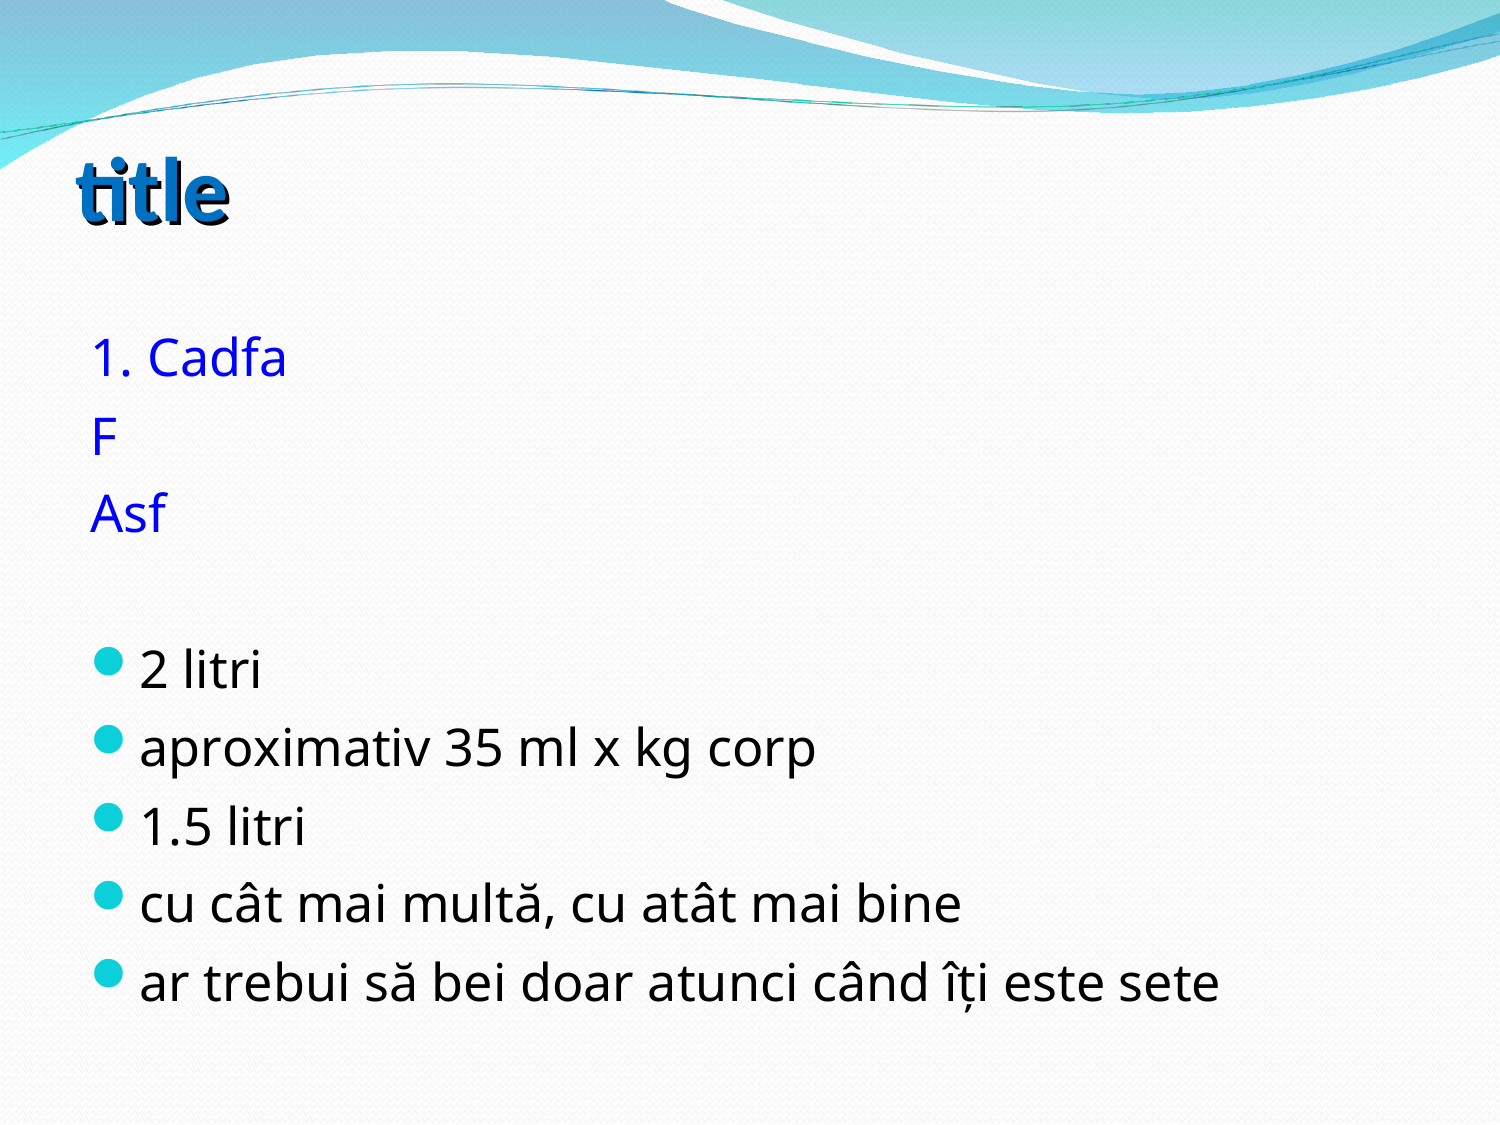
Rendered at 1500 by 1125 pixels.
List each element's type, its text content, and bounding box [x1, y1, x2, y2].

title title [75, 114, 1426, 241]
picture [0, 0, 1500, 1125]
list 1. Cadfa F Asf 2 litri aproximativ 35 ml x kg corp 1.5 litri cu cât mai multă, cu atât mai bine ar trebui să bei doar atunci când îți este sete [75, 317, 1457, 1038]
